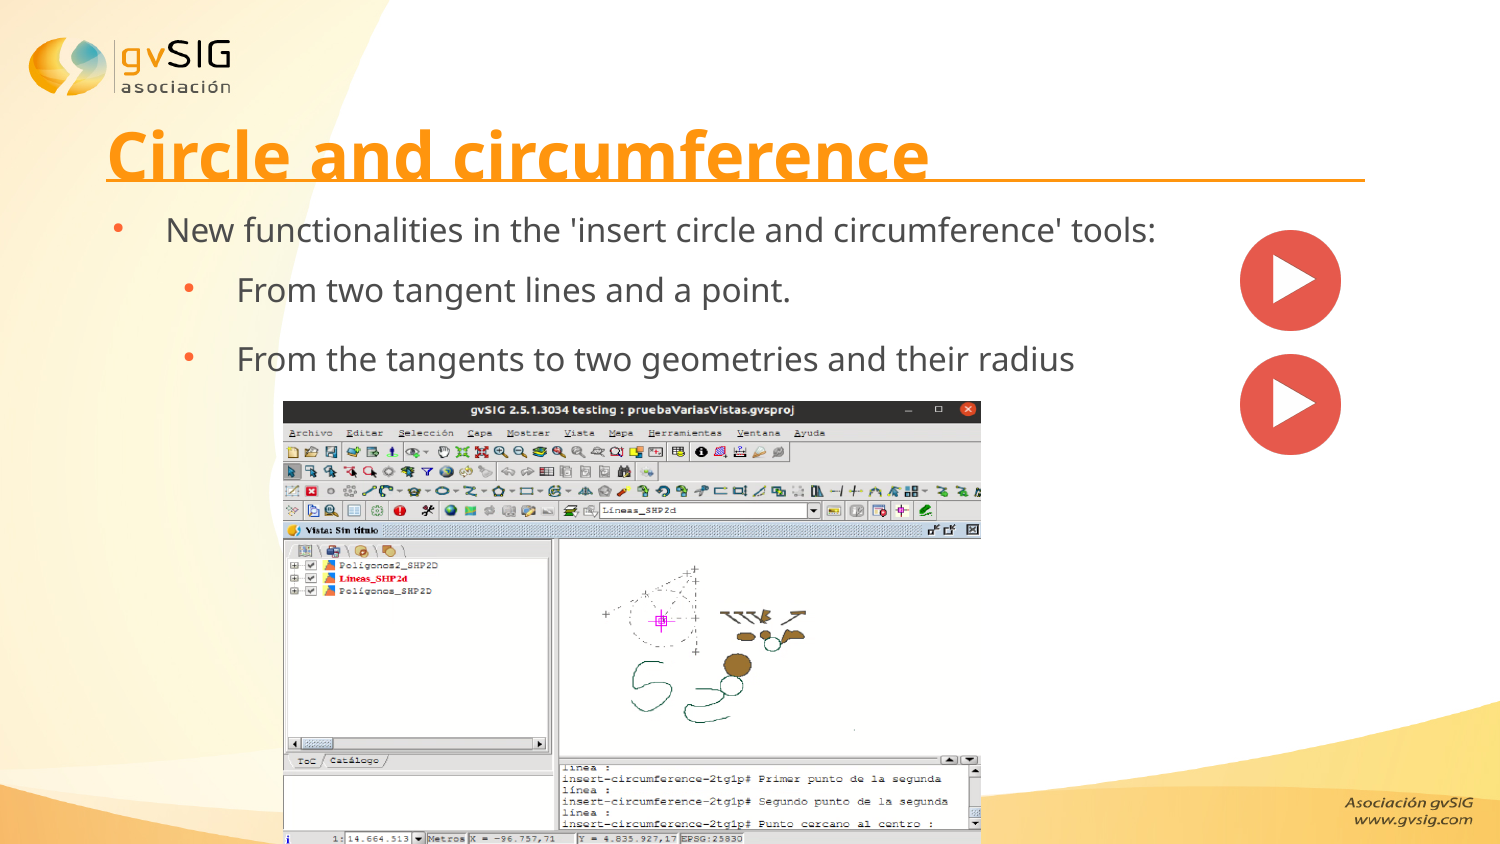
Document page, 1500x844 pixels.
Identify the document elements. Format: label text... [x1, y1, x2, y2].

picture [1240, 354, 1341, 455]
title Circle and circumference [106, 115, 1457, 193]
picture [1240, 230, 1341, 331]
list New functionalities in the 'insert circle and circumference' tools: From two tangent lines and a point. From the tangents to two geometries and their radius [94, 206, 1354, 844]
picture [283, 401, 981, 844]
picture [0, 0, 1500, 844]
